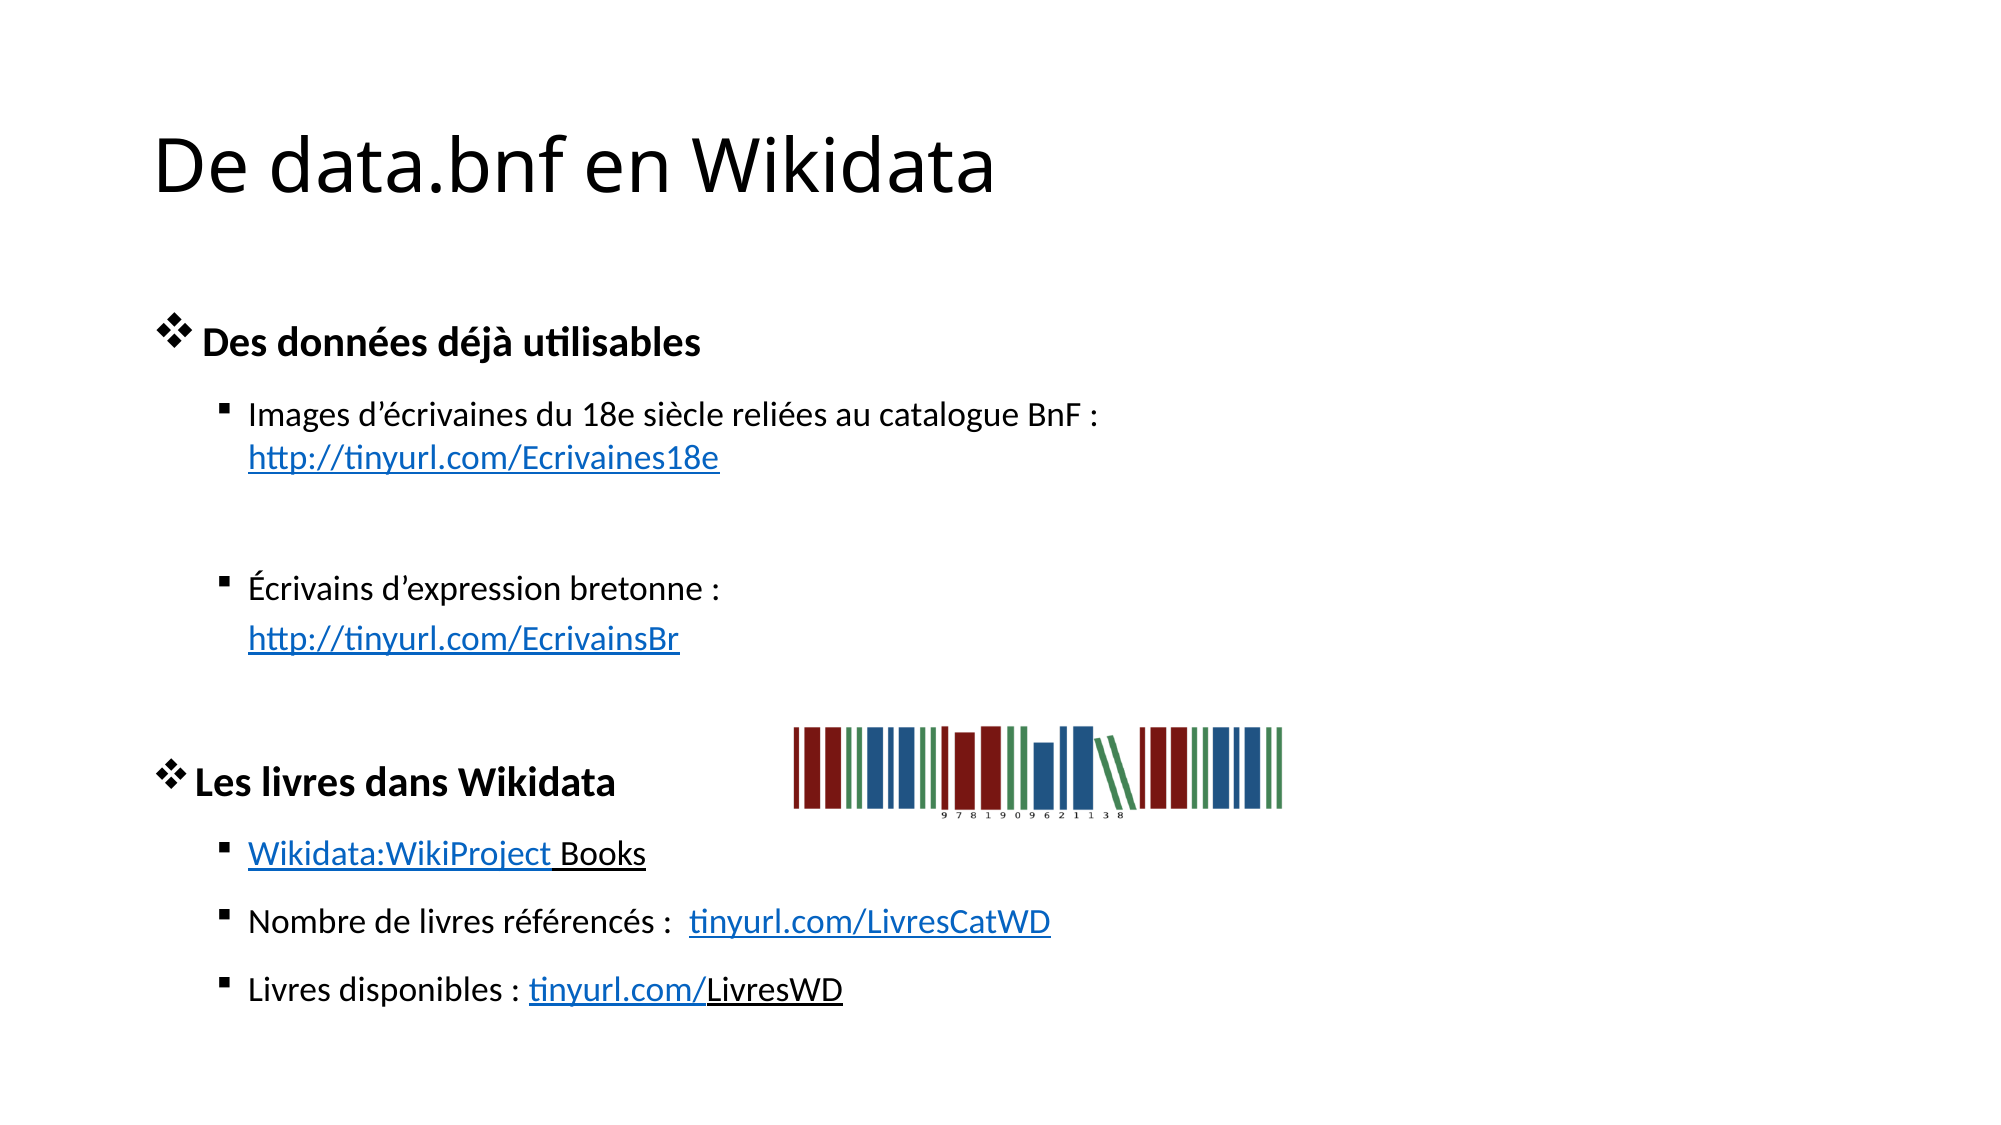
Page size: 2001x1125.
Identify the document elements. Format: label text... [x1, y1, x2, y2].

list Des données déjà utilisables Images d’écrivaines du 18e siècle reliées au catalogue BnF : http://tinyurl.com/Ecrivaines18e Écrivains d’expression bretonne : http://tinyurl.com/EcrivainsBr Les livres dans Wikidata Wikidata:WikiProject Books Nombre de livres référencés : tinyurl.com/LivresCatWD Livres disponibles : tinyurl.com/LivresWD [137, 299, 1648, 1020]
title De data.bnf en Wikidata [137, 59, 1863, 278]
picture [790, 724, 1284, 819]
